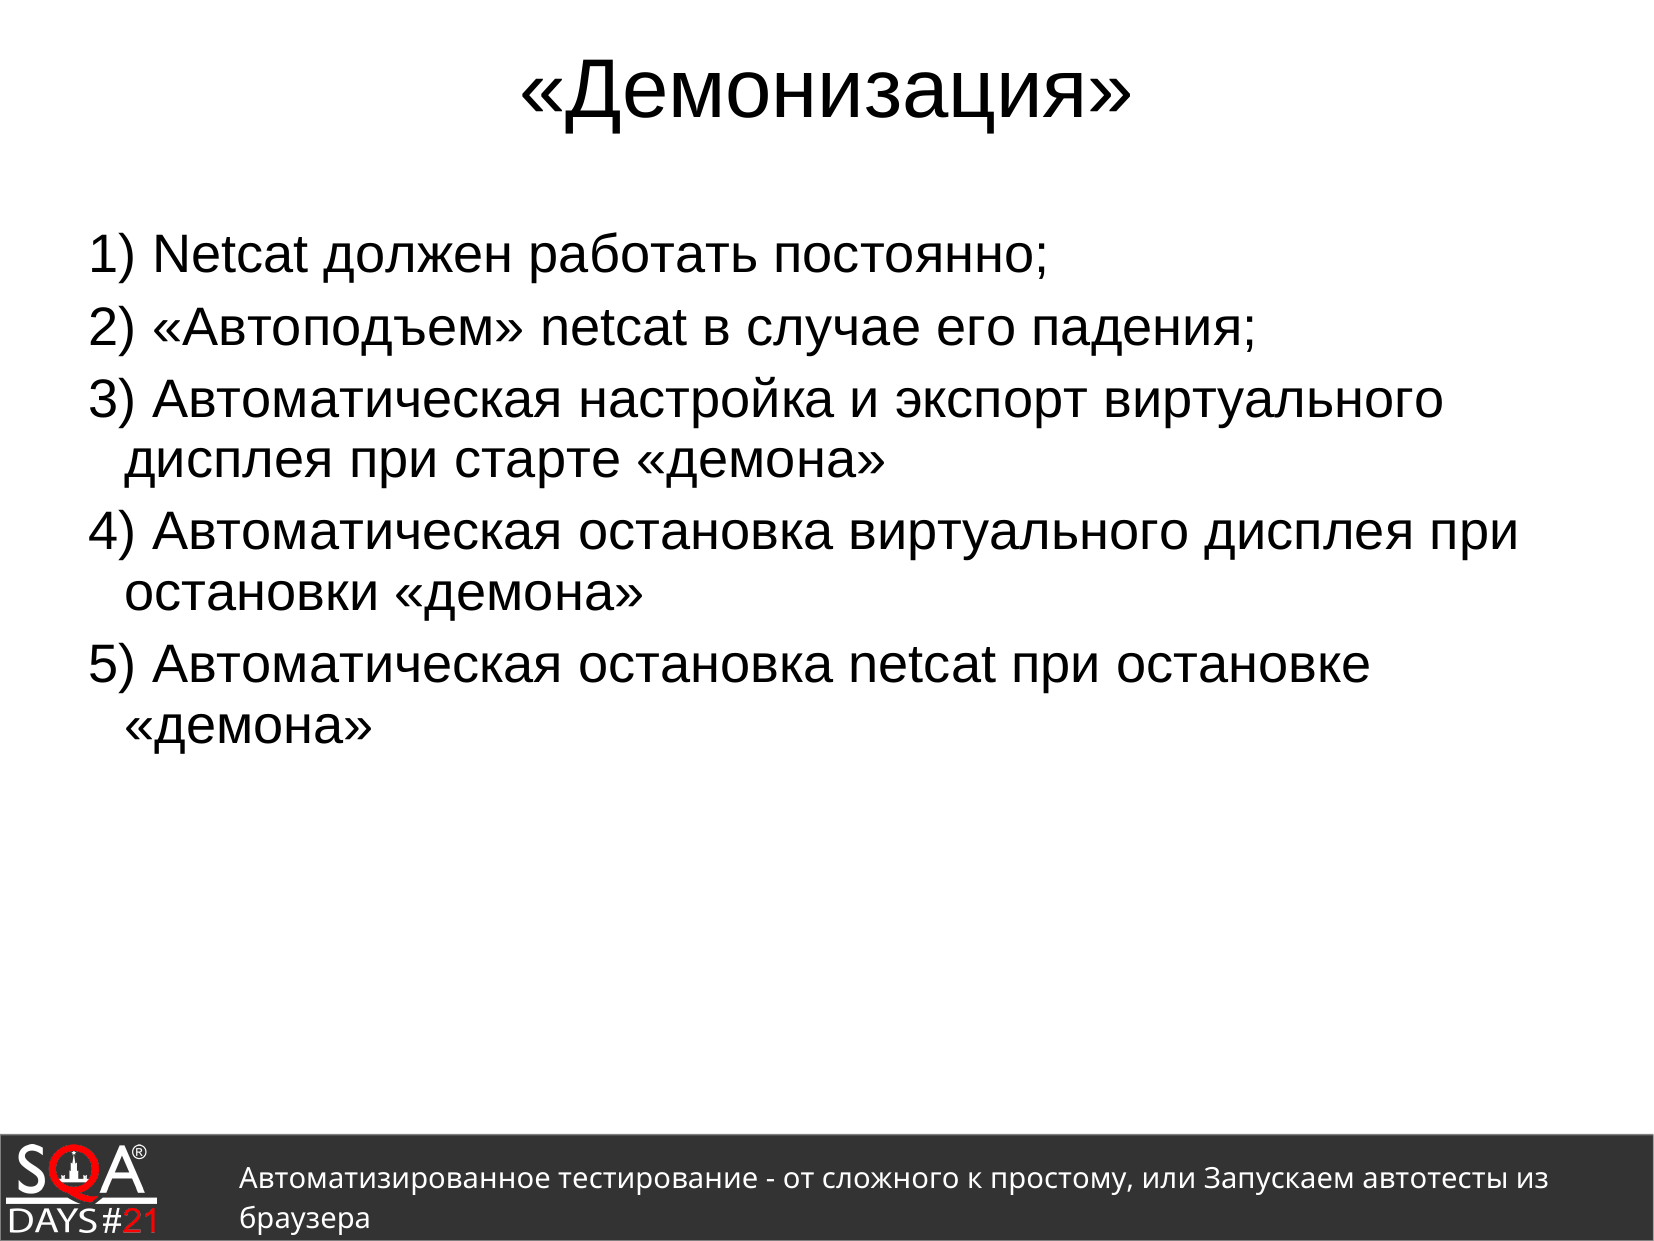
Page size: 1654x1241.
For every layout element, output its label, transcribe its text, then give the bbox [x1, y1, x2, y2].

text_box «Демонизация» [118, 36, 1536, 152]
text_box Автоматизированное тестирование - от сложного к простому, или Запускаем автотесты из браузера [224, 1168, 1607, 1229]
picture [6, 1144, 157, 1233]
text_box [0, 1134, 1654, 1241]
text_box Netcat должен работать постоянно; «Автоподъем» netcat в случае его падения; Автоматическая настройка и экспорт виртуального дисплея при старте «демона» Автоматическая остановка виртуального дисплея при остановки «демона» Автоматическая остановка netcat при остановке «демона» [74, 217, 1616, 1168]
